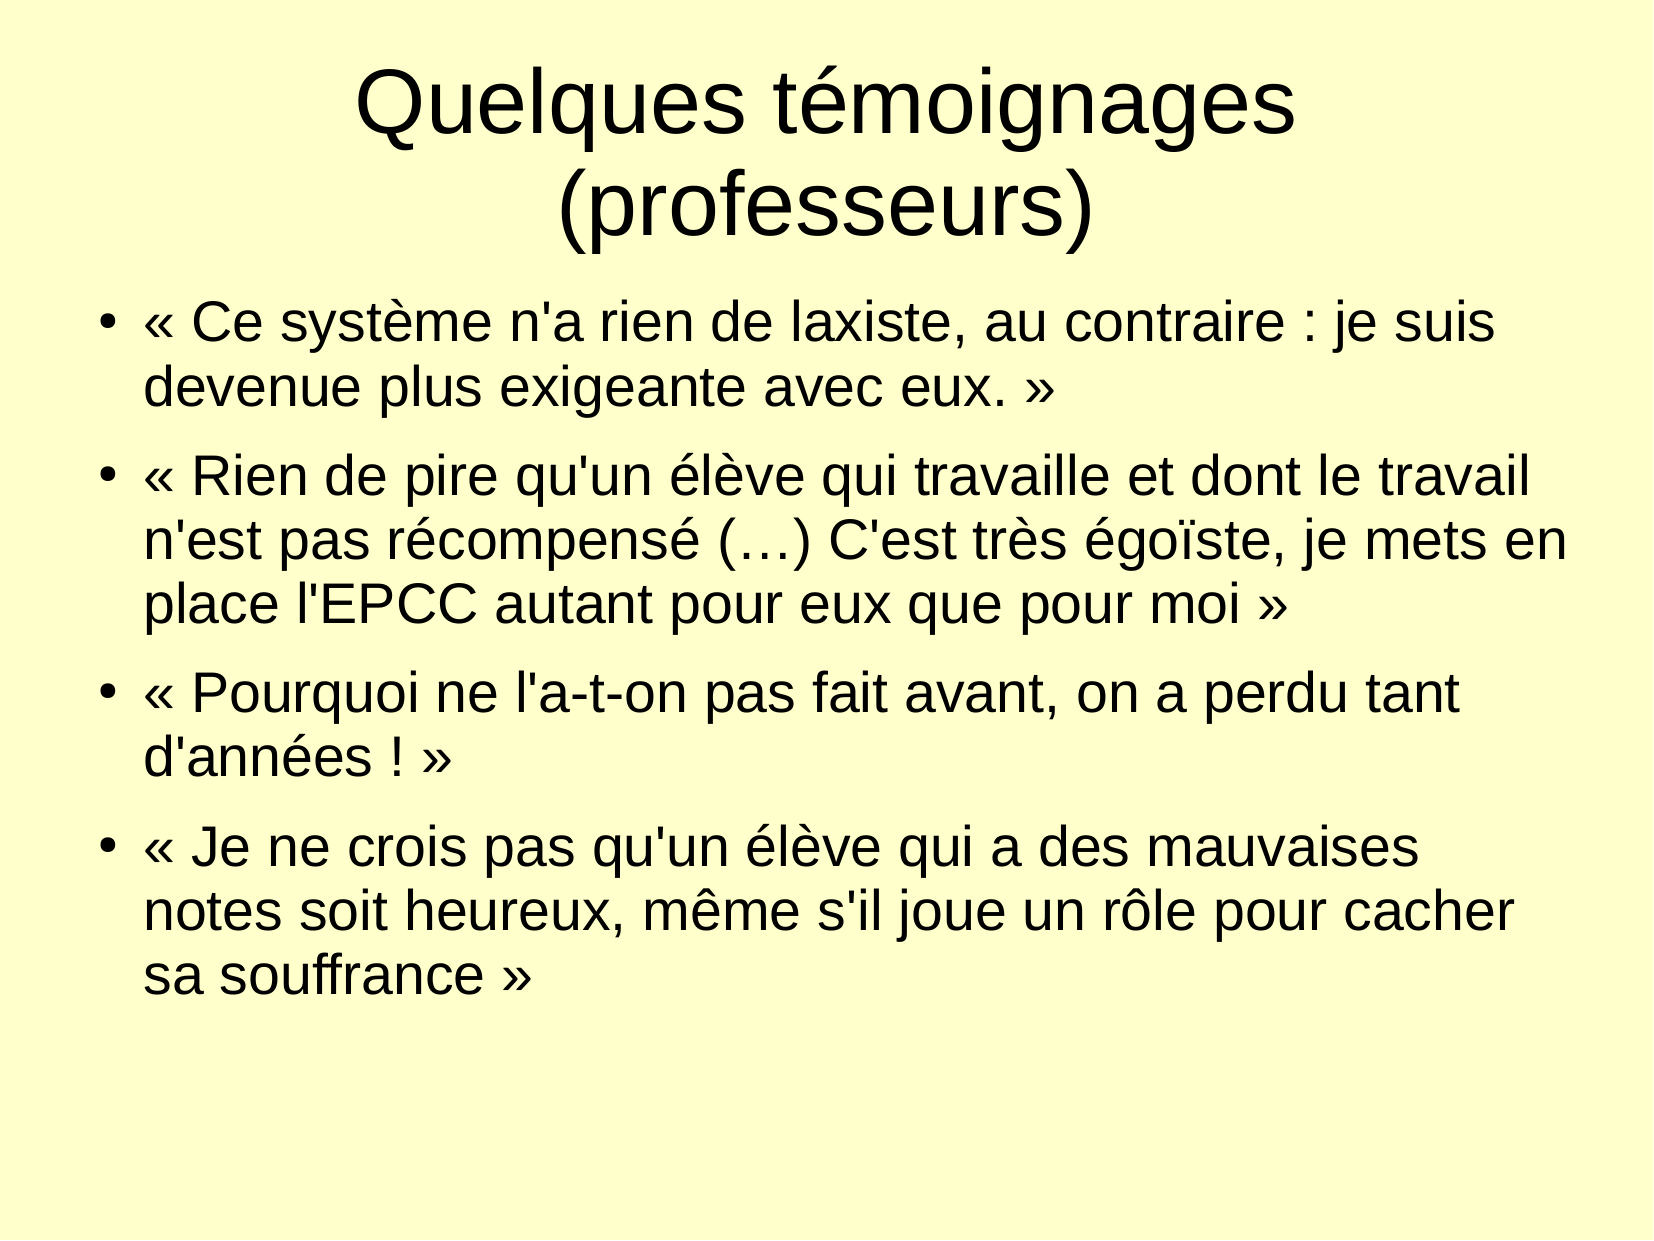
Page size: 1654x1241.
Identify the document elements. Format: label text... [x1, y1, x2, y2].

list « Ce système n'a rien de laxiste, au contraire : je suis devenue plus exigeante avec eux. » « Rien de pire qu'un élève qui travaille et dont le travail n'est pas récompensé (…) C'est très égoïste, je mets en place l'EPCC autant pour eux que pour moi » « Pourquoi ne l'a-t-on pas fait avant, on a perdu tant d'années ! » « Je ne crois pas qu'un élève qui a des mauvaises notes soit heureux, même s'il joue un rôle pour cacher sa souffrance » [82, 290, 1571, 1010]
title Quelques témoignages (professeurs) [82, 49, 1571, 257]
